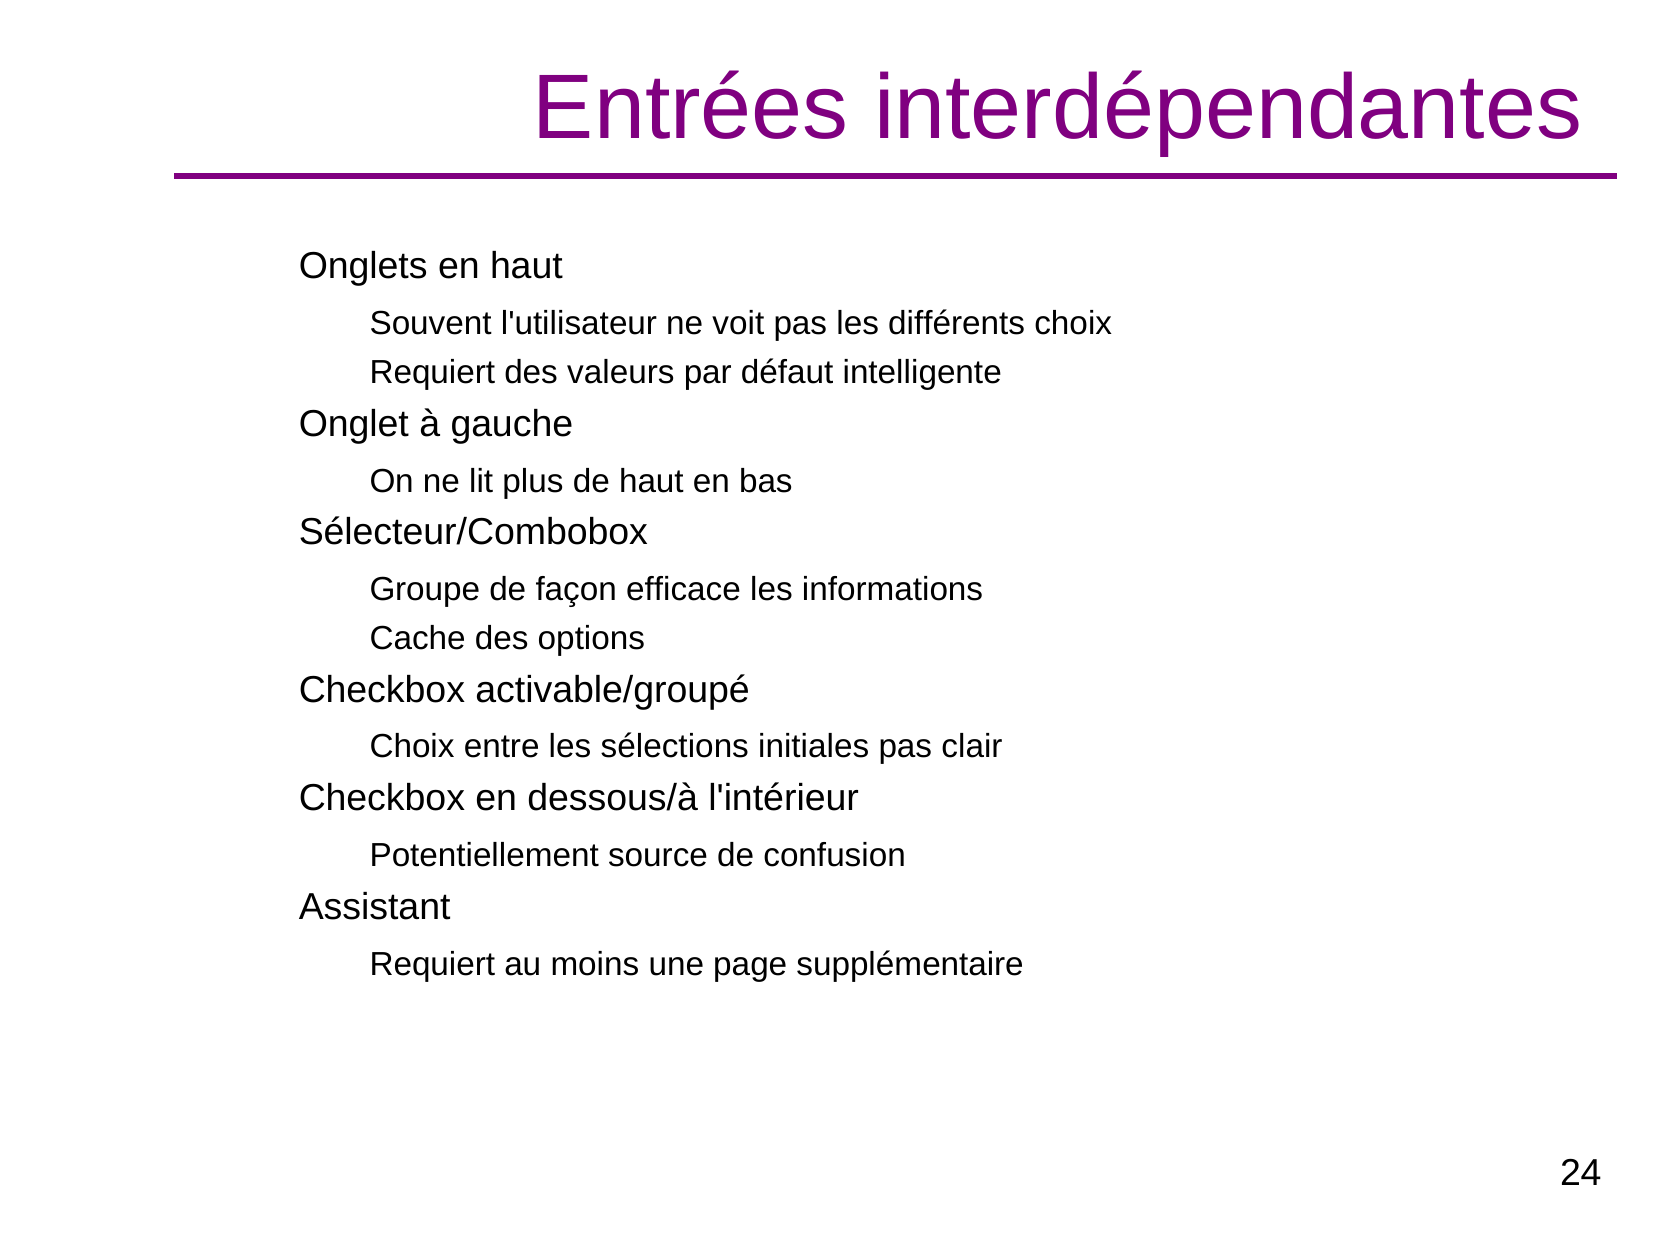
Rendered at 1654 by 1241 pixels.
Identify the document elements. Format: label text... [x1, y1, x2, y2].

title Entrées interdépendantes [84, 39, 1584, 176]
list Onglets en haut Souvent l'utilisateur ne voit pas les différents choix Requiert des valeurs par défaut intelligente Onglet à gauche On ne lit plus de haut en bas Sélecteur/Combobox Groupe de façon efficace les informations Cache des options Checkbox activable/groupé Choix entre les sélections initiales pas clair Checkbox en dessous/à l'intérieur Potentiellement source de confusion Assistant Requiert au moins une page supplémentaire [121, 244, 1534, 1165]
